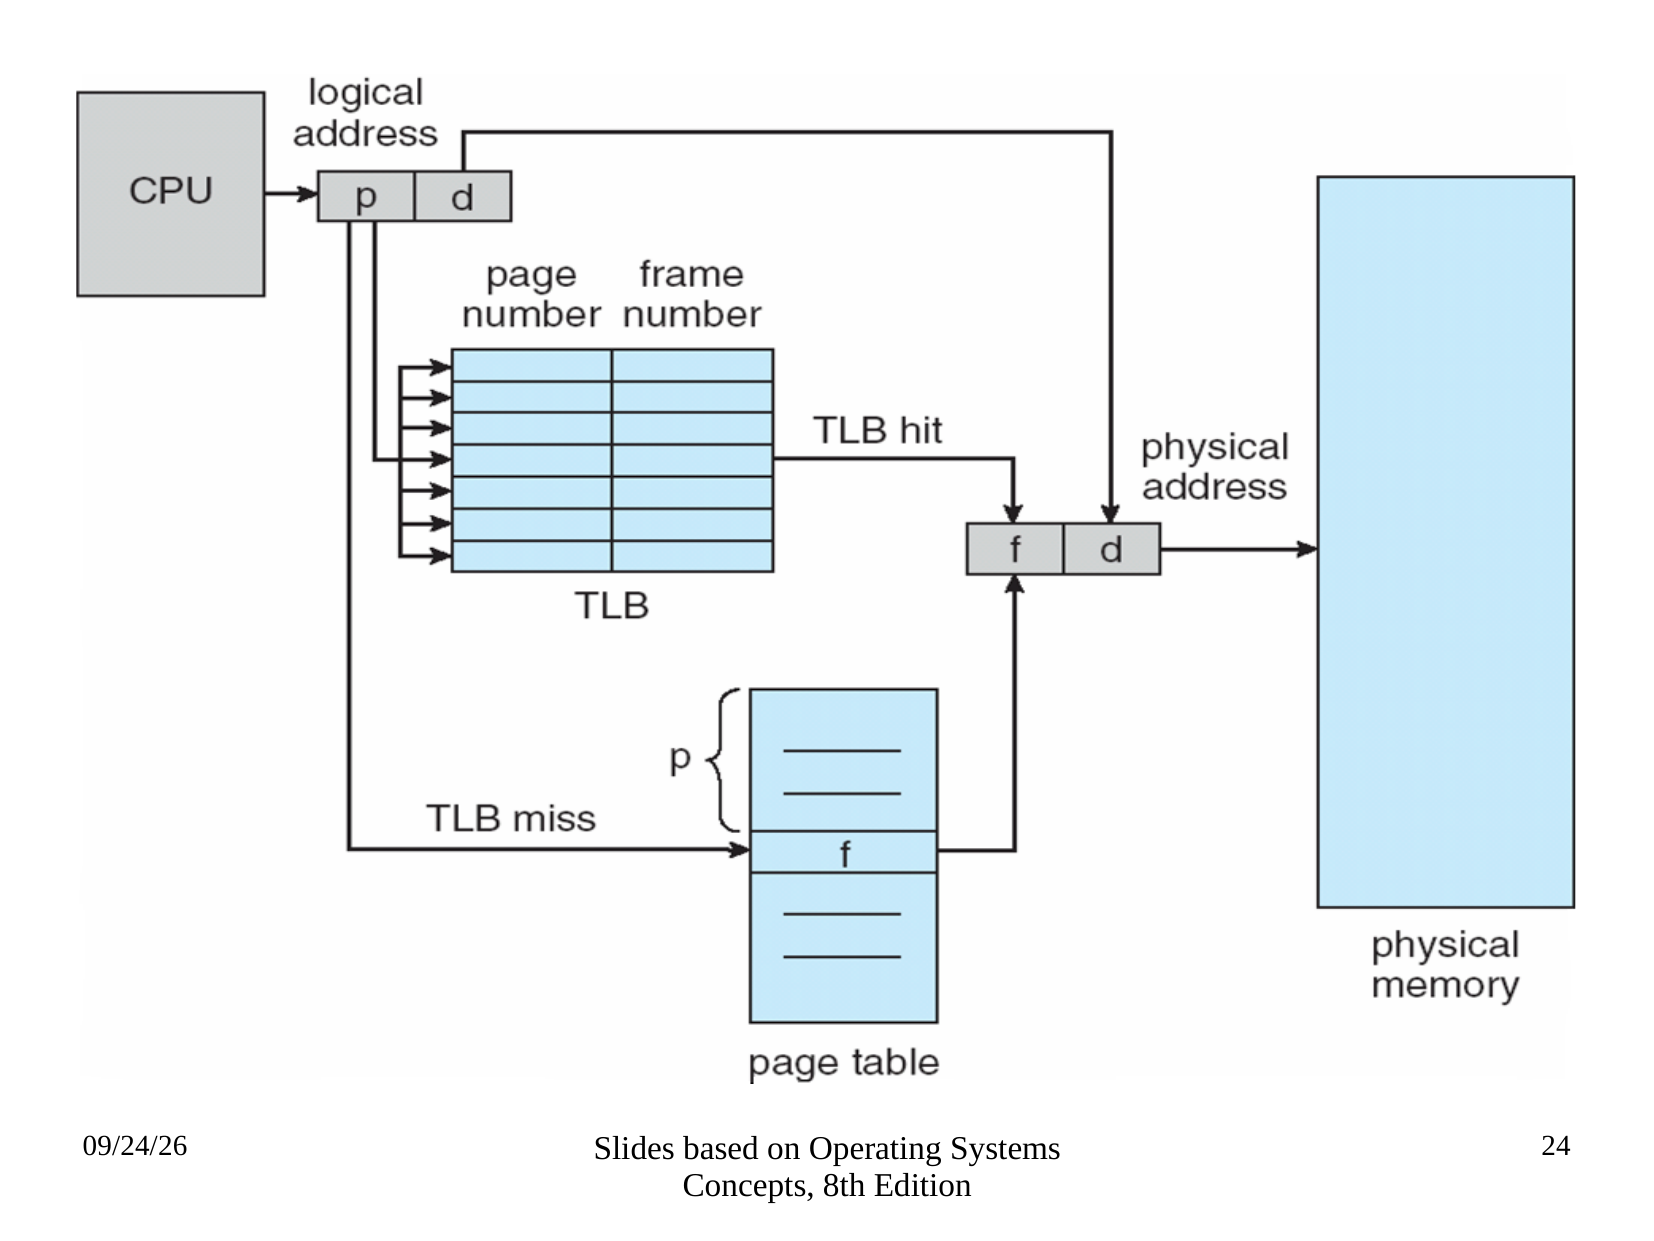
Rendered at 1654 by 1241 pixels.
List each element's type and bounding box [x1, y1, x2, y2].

picture [75, 74, 1577, 1084]
